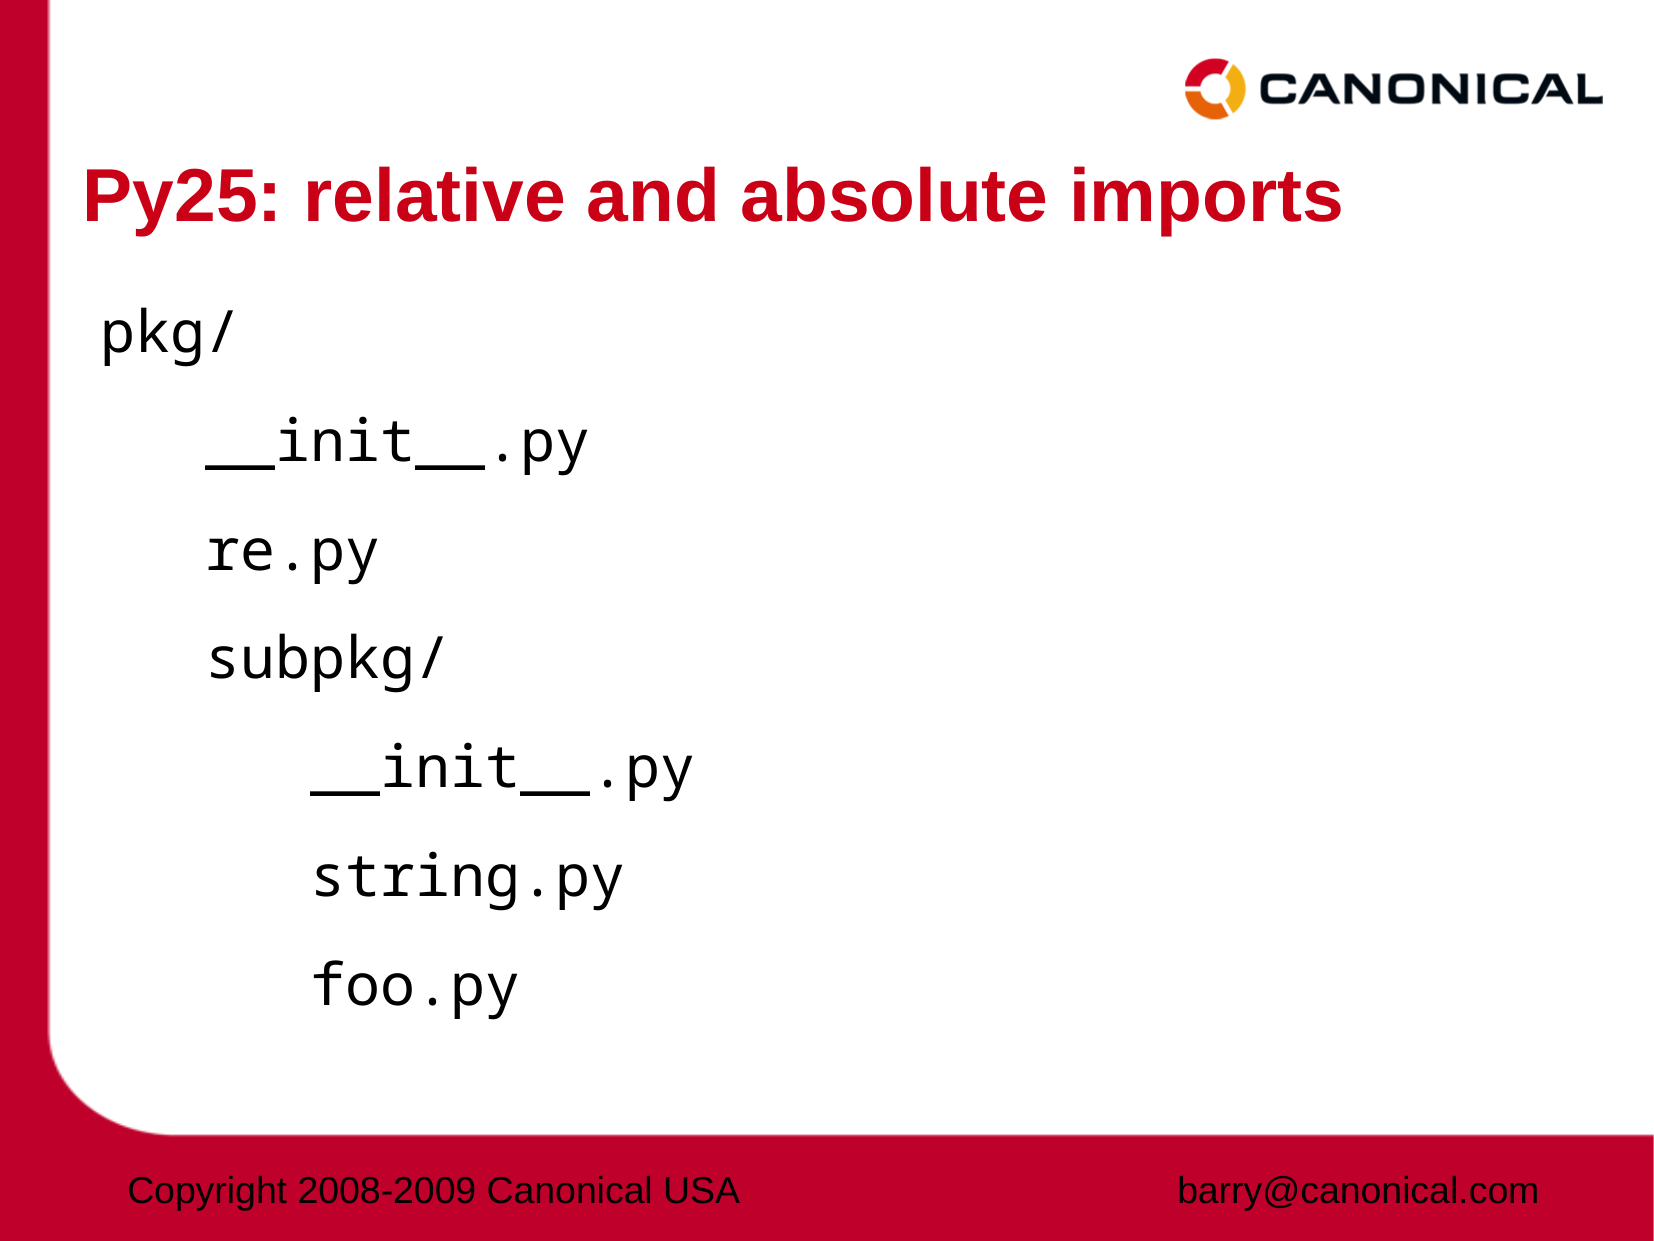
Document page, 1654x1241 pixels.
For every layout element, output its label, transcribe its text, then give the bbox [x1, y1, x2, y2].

list pkg/ __init__.py re.py subpkg/ __init__.py string.py foo.py [82, 290, 1571, 1094]
picture [0, 0, 1654, 1241]
title Py25: relative and absolute imports [82, 104, 1571, 287]
